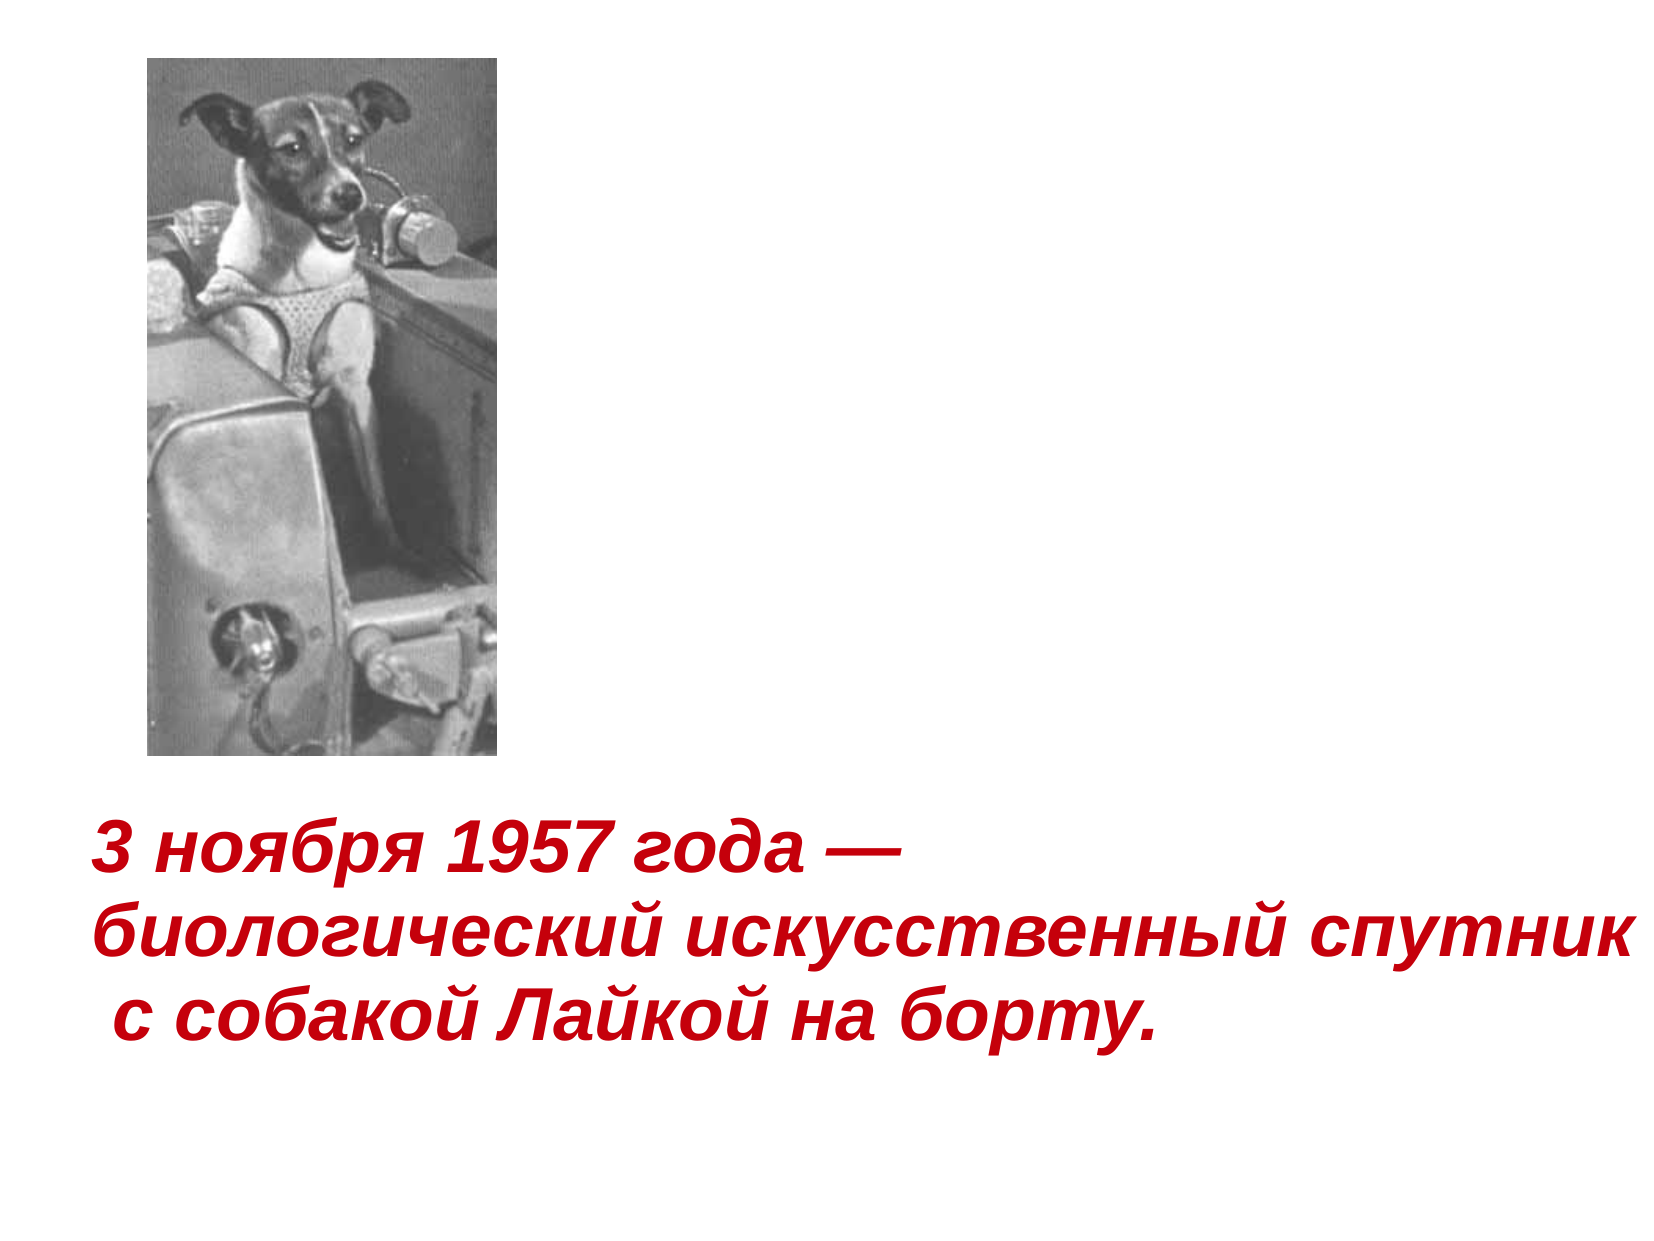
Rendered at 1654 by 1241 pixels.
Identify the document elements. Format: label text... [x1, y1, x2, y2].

text_box 3 ноября 1957 года — биологический искусственный спутник с собакой Лайкой на борту. [76, 797, 1654, 1065]
picture [147, 58, 497, 756]
